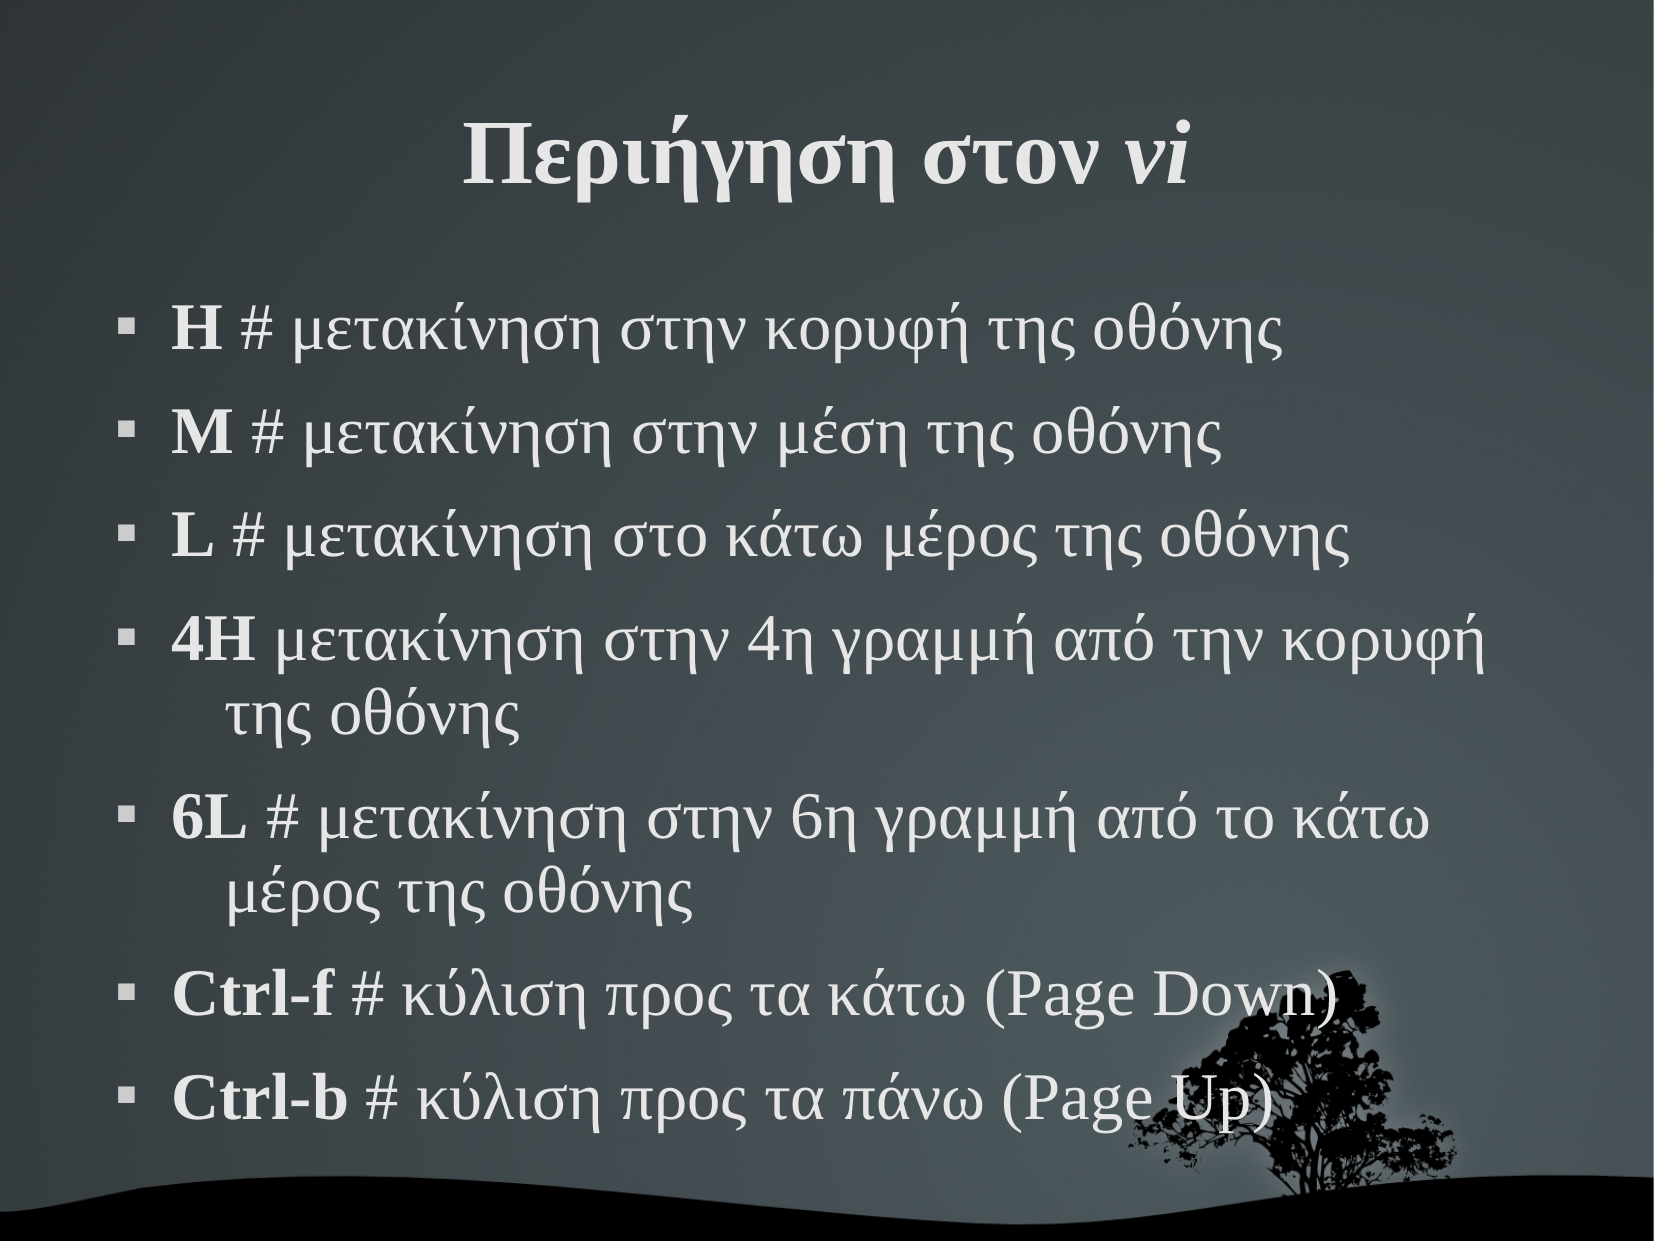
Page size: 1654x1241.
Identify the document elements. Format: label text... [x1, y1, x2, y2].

title Περιήγηση στον vi [82, 49, 1571, 257]
picture [0, 0, 1654, 1241]
list H # μετακίνηση στην κορυφή της οθόνης M # μετακίνηση στην μέση της οθόνης L # μετακίνηση στο κάτω μέρος της οθόνης 4Η μετακίνηση στην 4η γραμμή από την κορυφή της οθόνης 6L # μετακίνηση στην 6η γραμμή από το κάτω μέρος της οθόνης Ctrl-f # κύλιση προς τα κάτω (Page Down) Ctrl-b # κύλιση προς τα πάνω (Page Up) [82, 290, 1571, 1240]
